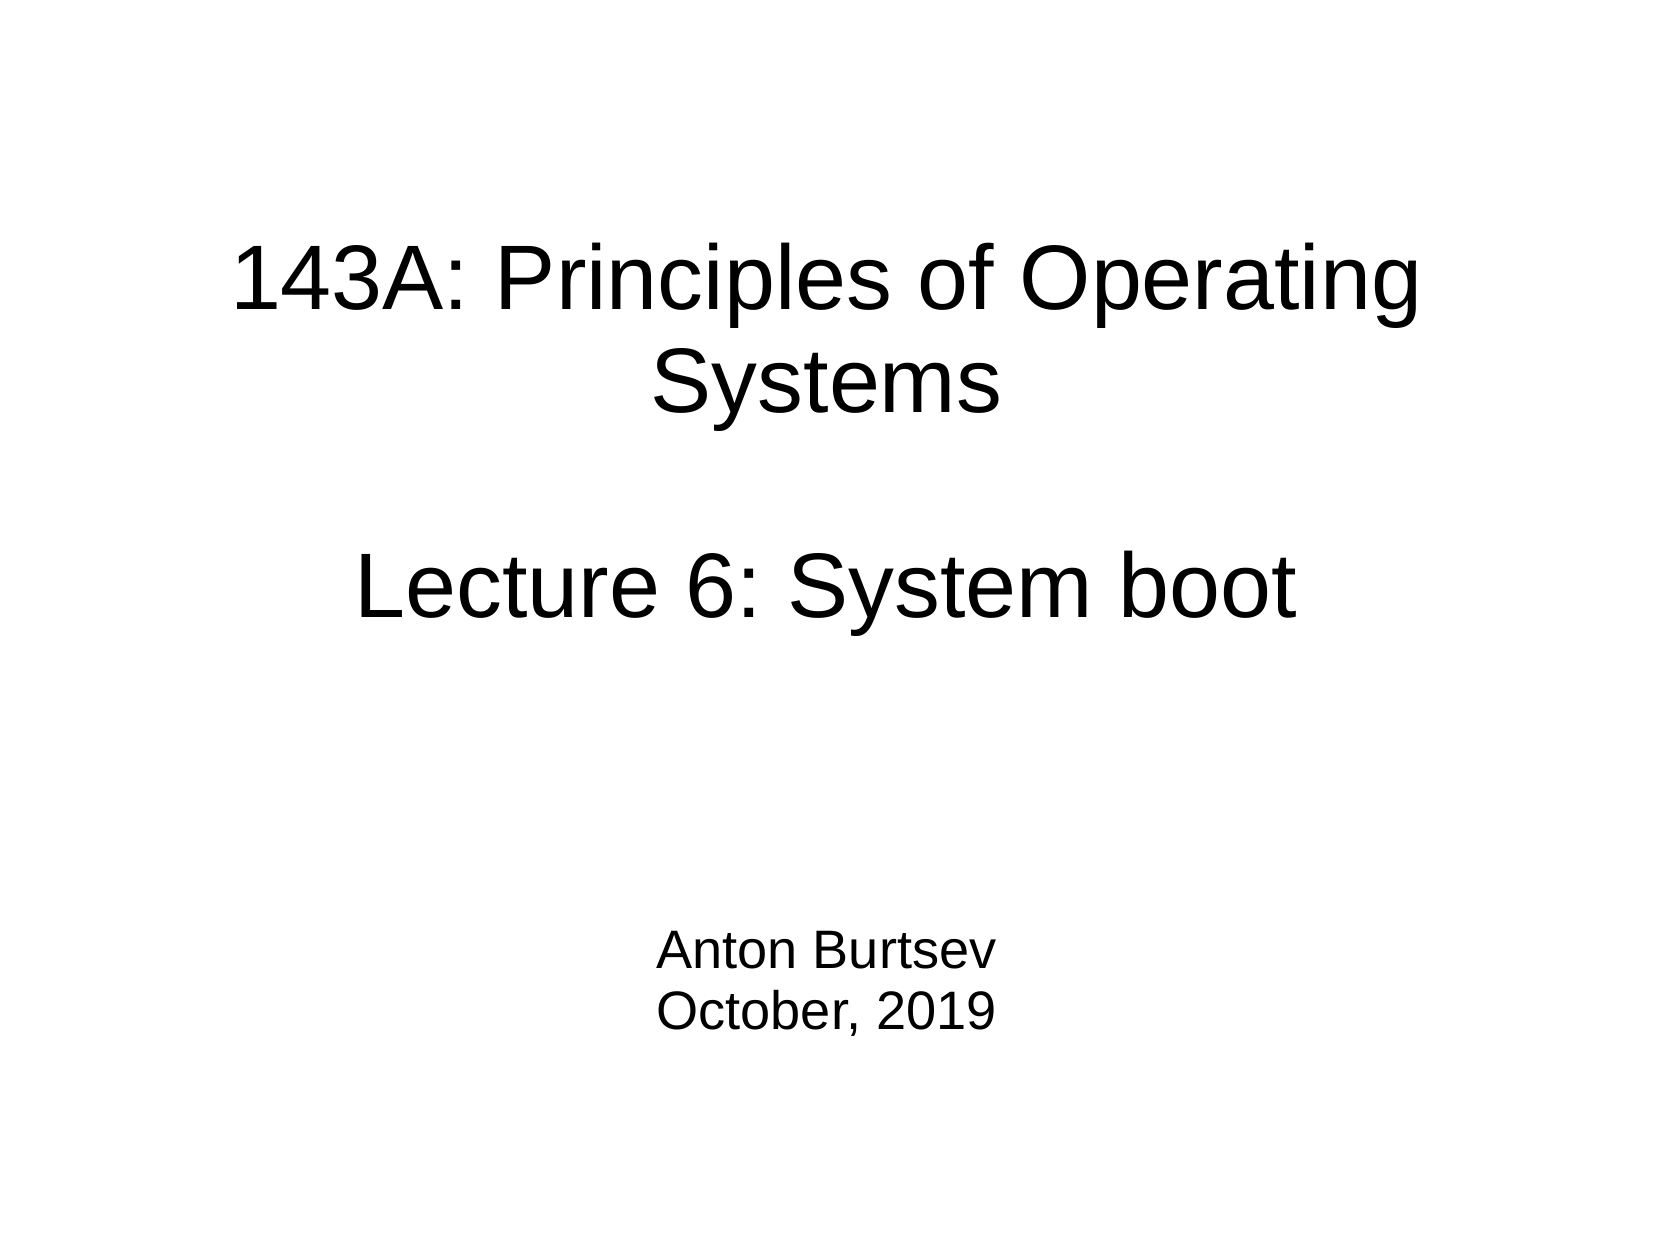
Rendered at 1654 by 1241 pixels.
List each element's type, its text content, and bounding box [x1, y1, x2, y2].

title 143A: Principles of Operating Systems Lecture 6: System boot [82, 113, 1571, 637]
subtitle Anton Burtsev October, 2019 [82, 637, 1571, 1109]
